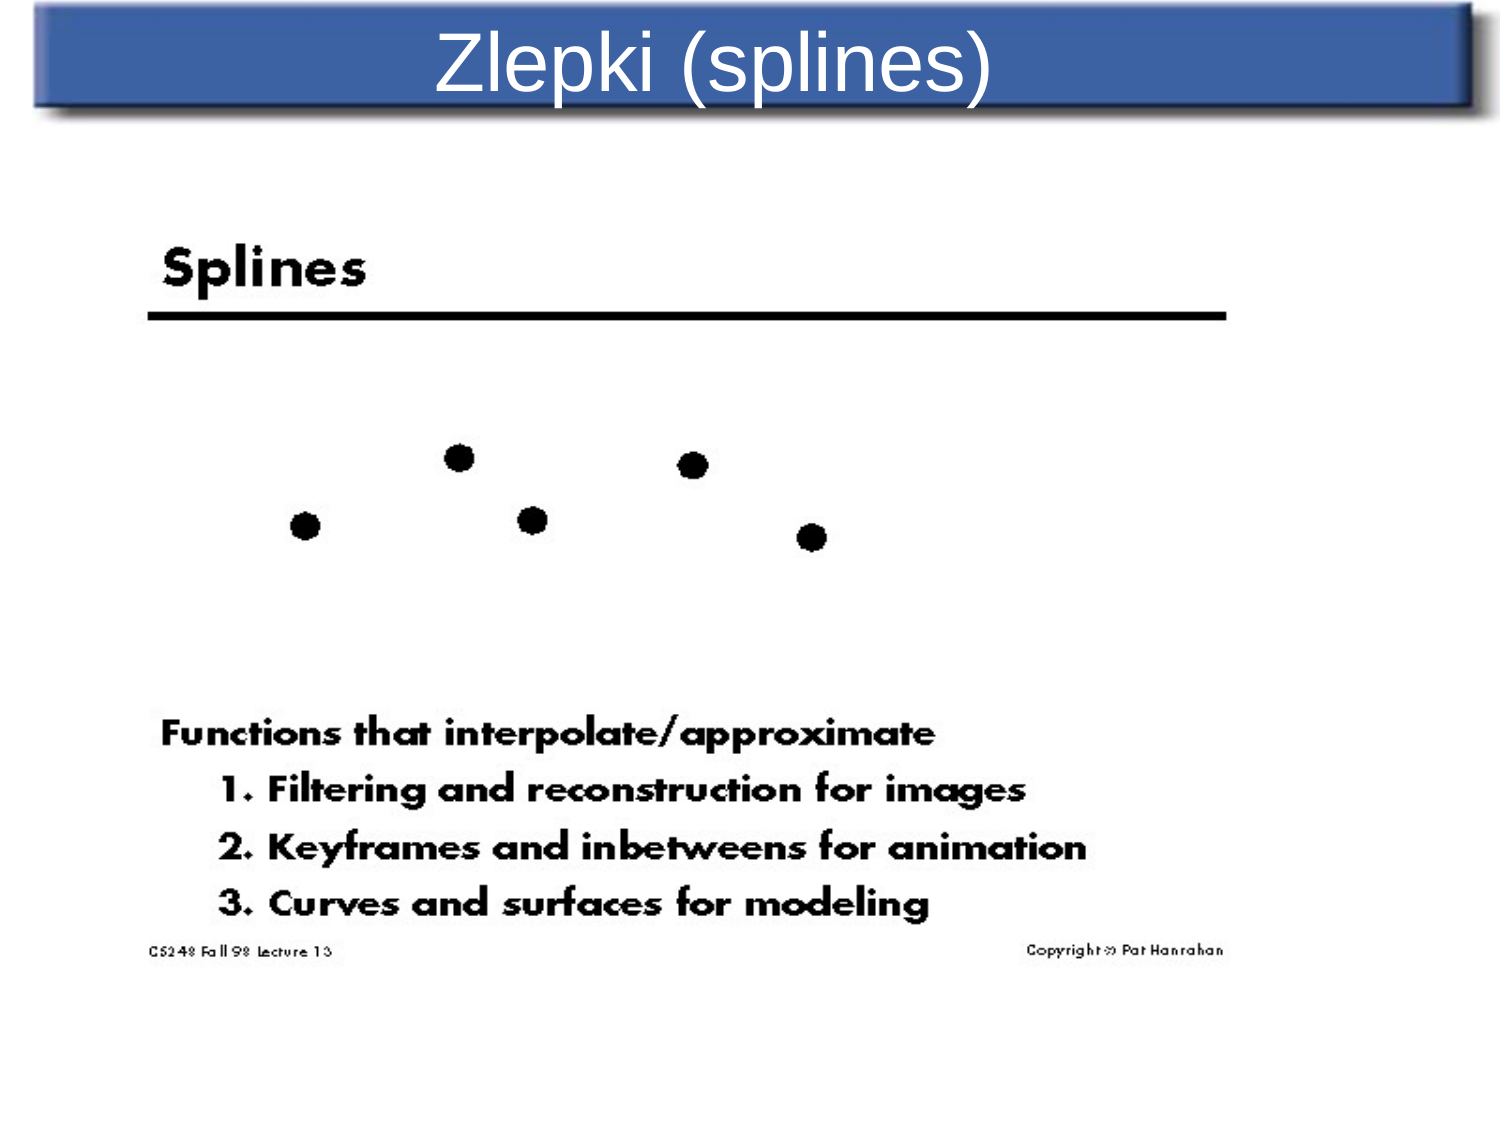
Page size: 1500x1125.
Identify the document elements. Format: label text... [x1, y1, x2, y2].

picture [75, 162, 1313, 1032]
text_box Zlepki (splines) [88, 0, 1341, 116]
picture [32, 0, 1500, 127]
